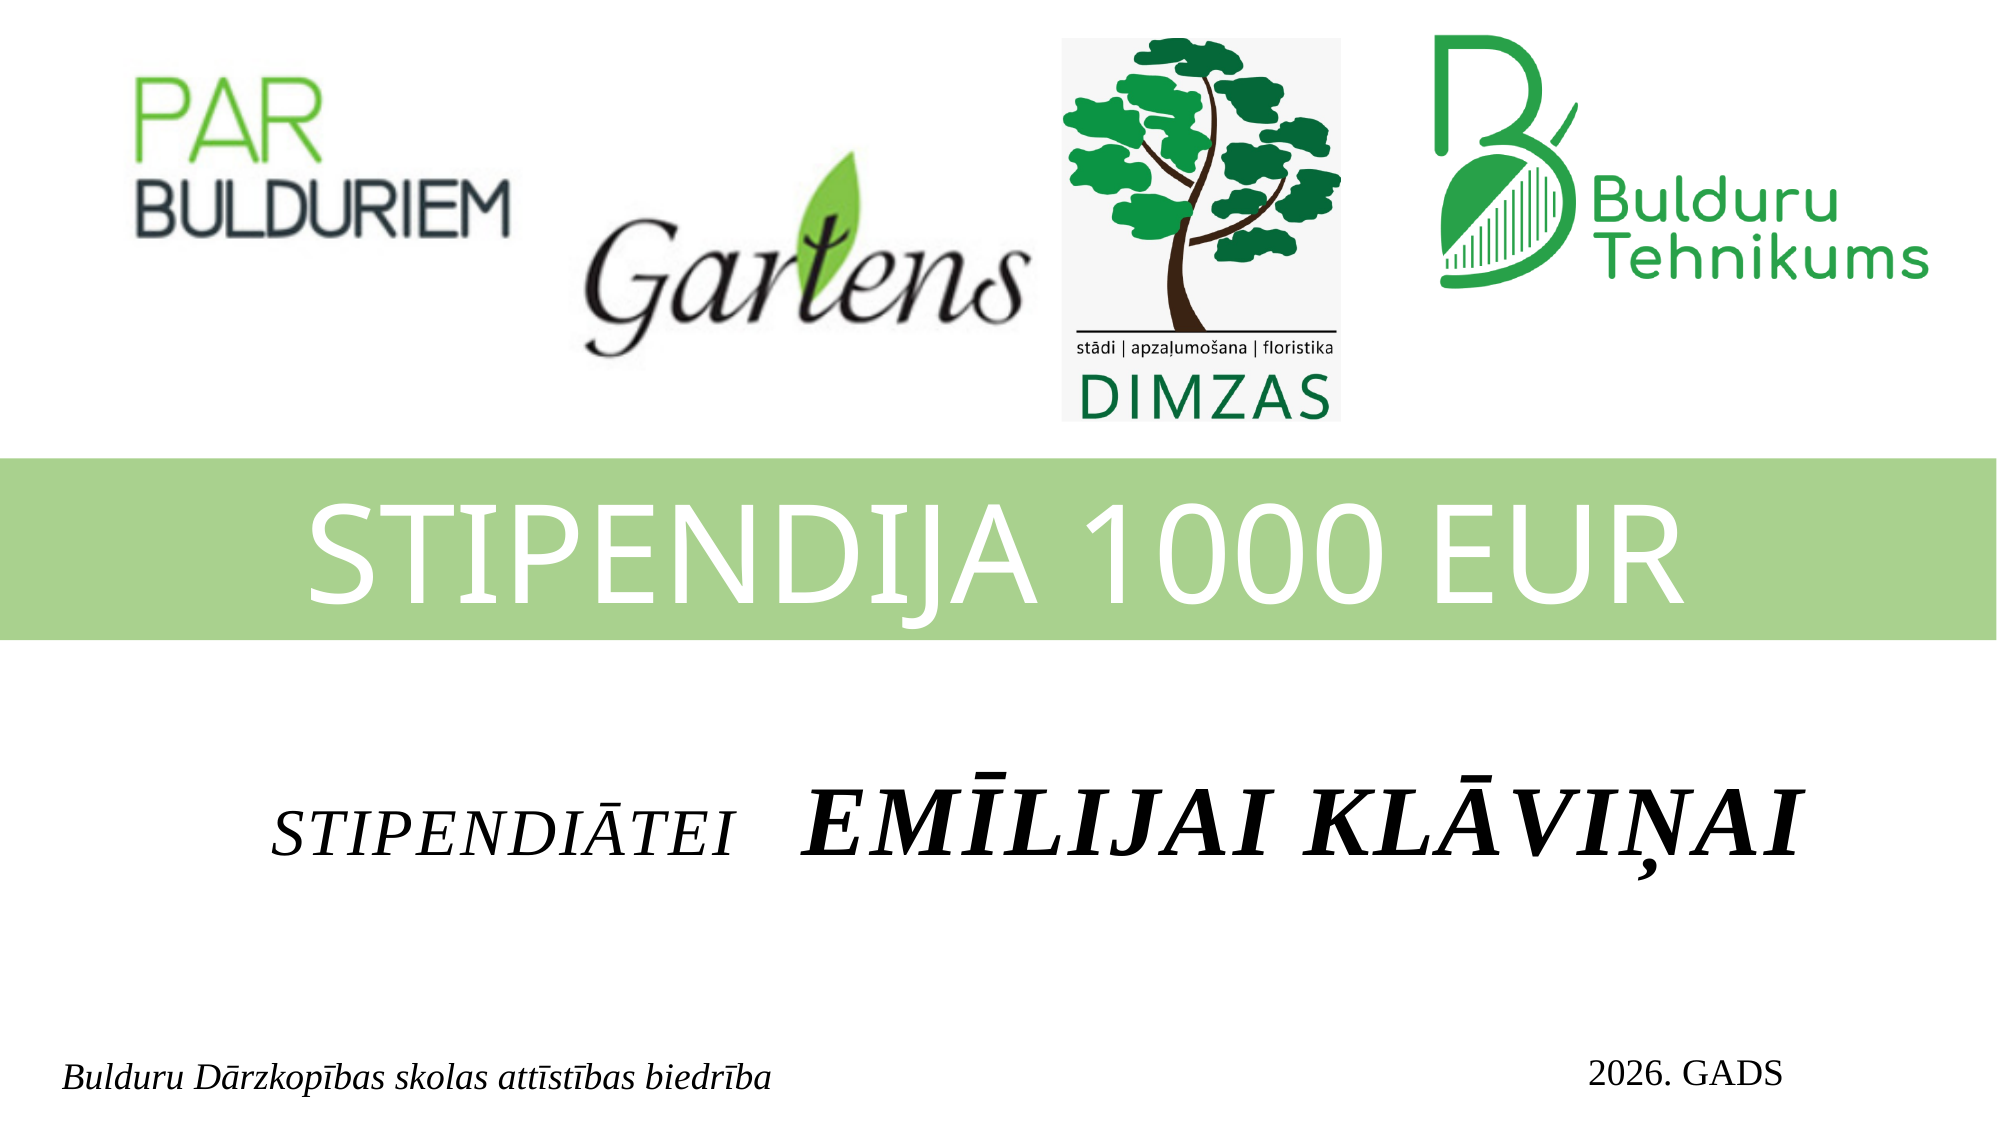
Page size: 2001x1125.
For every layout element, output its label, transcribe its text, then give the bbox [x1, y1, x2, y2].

picture [0, 0, 1341, 423]
text_box Bulduru Dārzkopības skolas attīstības biedrība [46, 1044, 819, 1106]
text_box STIPENDIJA 1000 EUR [0, 458, 1997, 641]
text_box STIPENDIĀTEI EMĪLIJAI KLĀVIŅAI [0, 748, 1967, 885]
text_box 2026. GADS [1573, 1040, 1976, 1102]
picture [1426, 27, 1937, 318]
